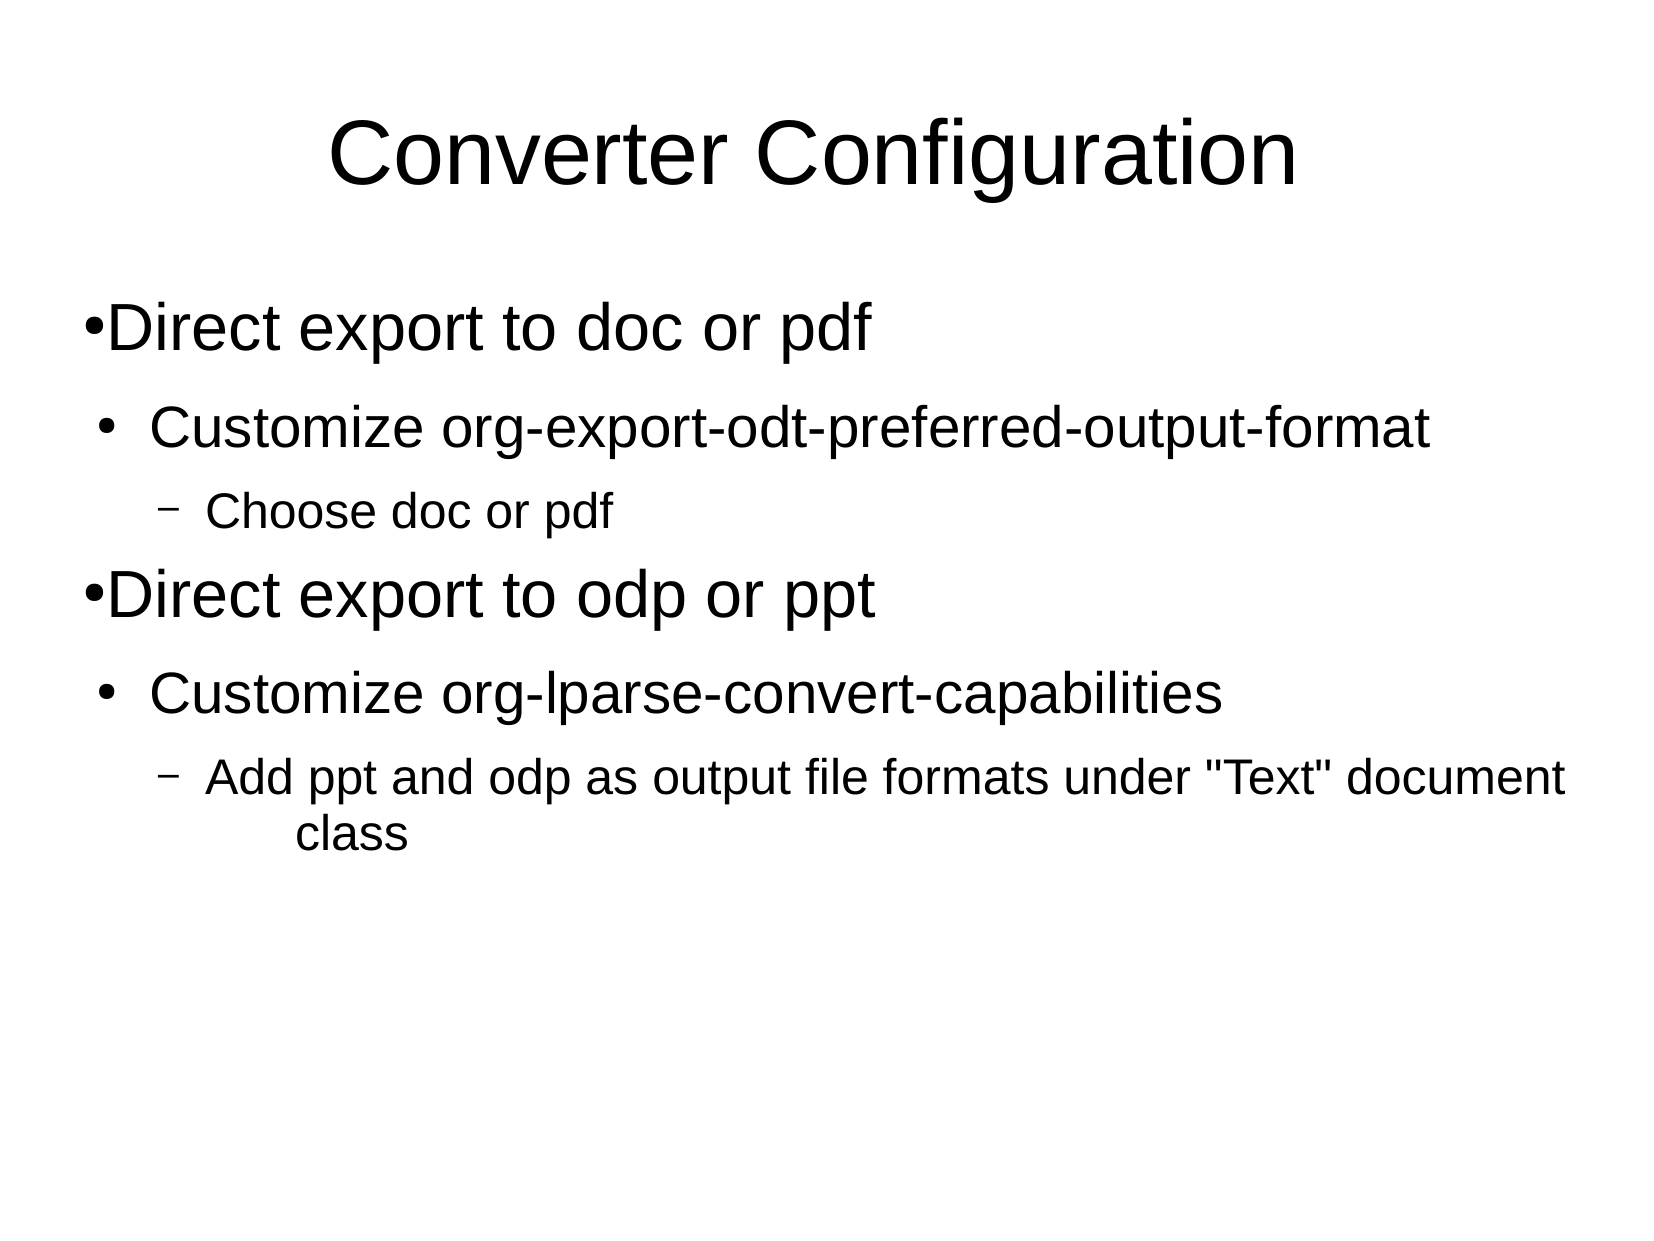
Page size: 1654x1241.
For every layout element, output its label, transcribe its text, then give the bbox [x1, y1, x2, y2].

title Converter Configuration [82, 49, 1571, 257]
list Direct export to doc or pdf Customize org-export-odt-preferred-output-format Choose doc or pdf Direct export to odp or ppt Customize org-lparse-convert-capabilities Add ppt and odp as output file formats under "Text" document class [82, 290, 1571, 1094]
